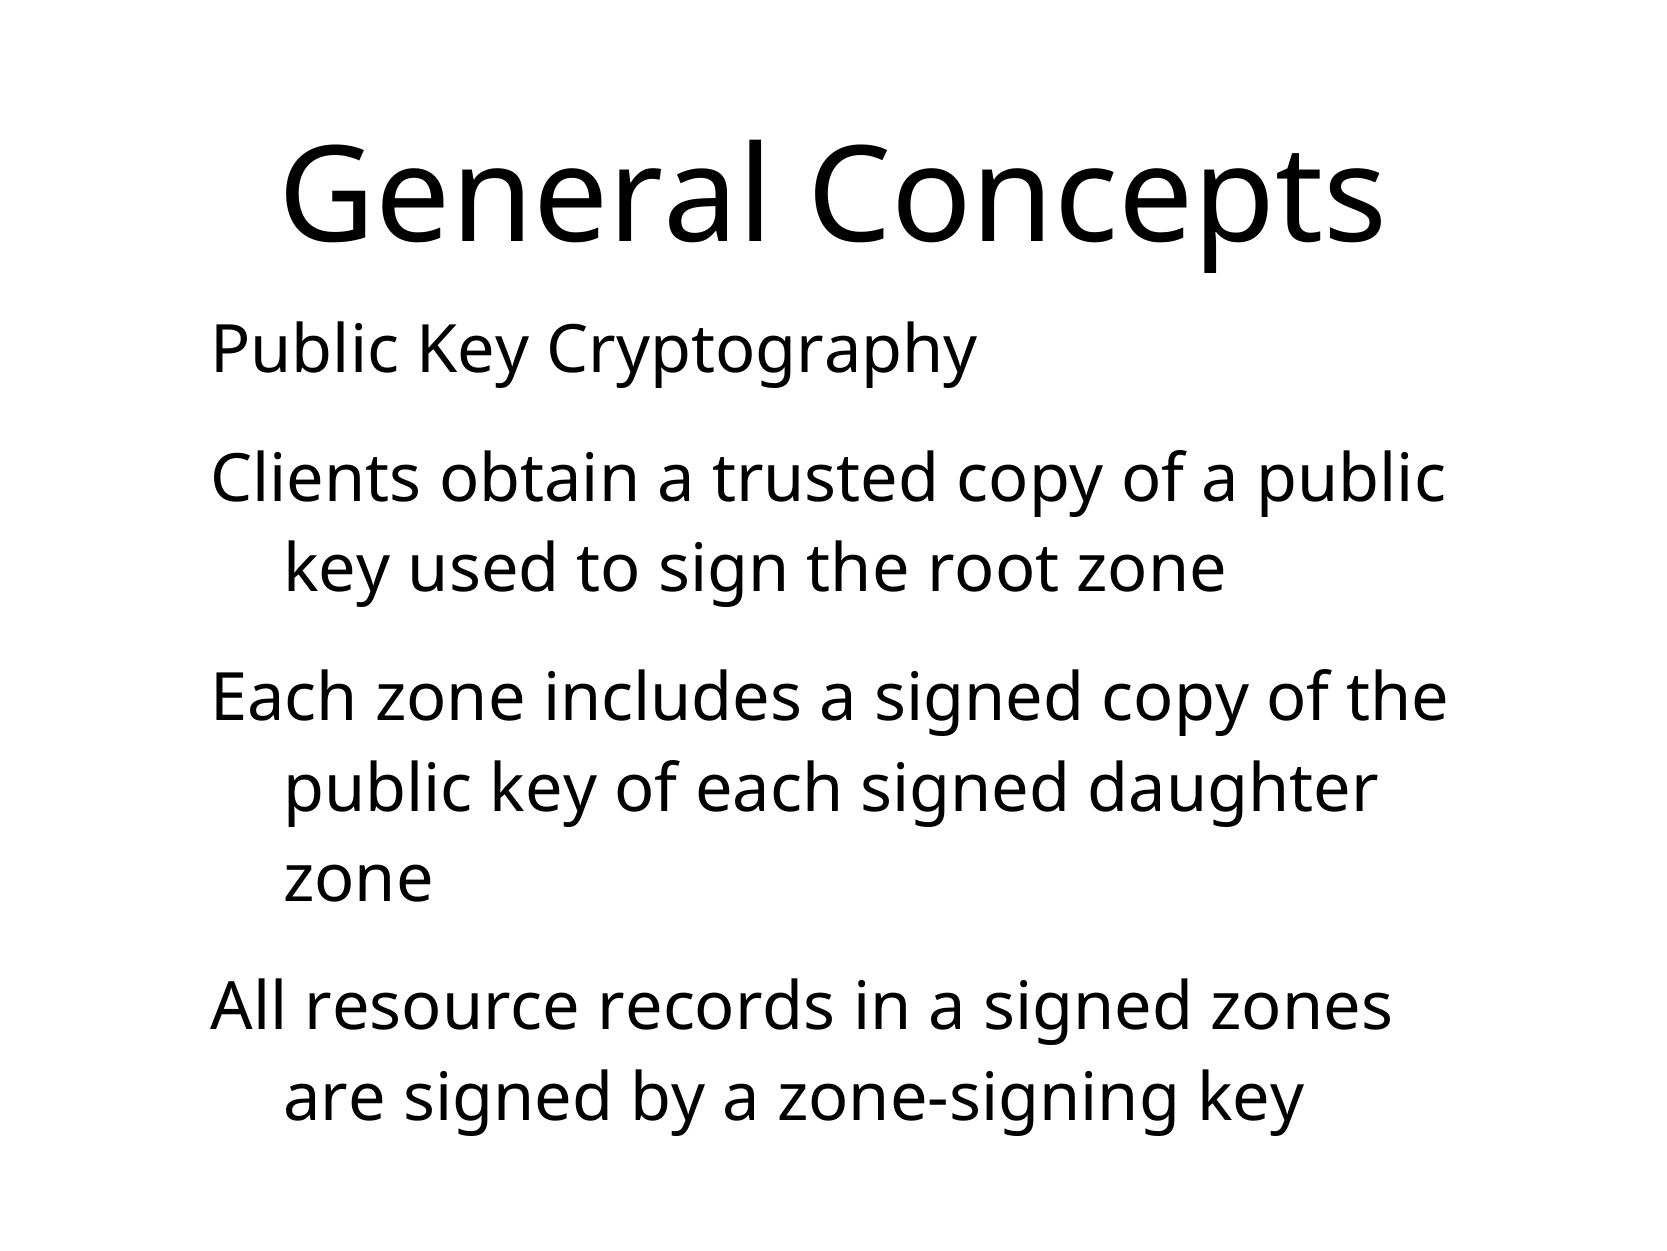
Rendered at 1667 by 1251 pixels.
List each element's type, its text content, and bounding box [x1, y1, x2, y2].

list Public Key Cryptography Clients obtain a trusted copy of a public key used to sign the root zone Each zone includes a signed copy of the public key of each signed daughter zone All resource records in a signed zones are signed by a zone-signing key [162, 354, 1505, 1088]
title General Concepts [162, 33, 1505, 346]
